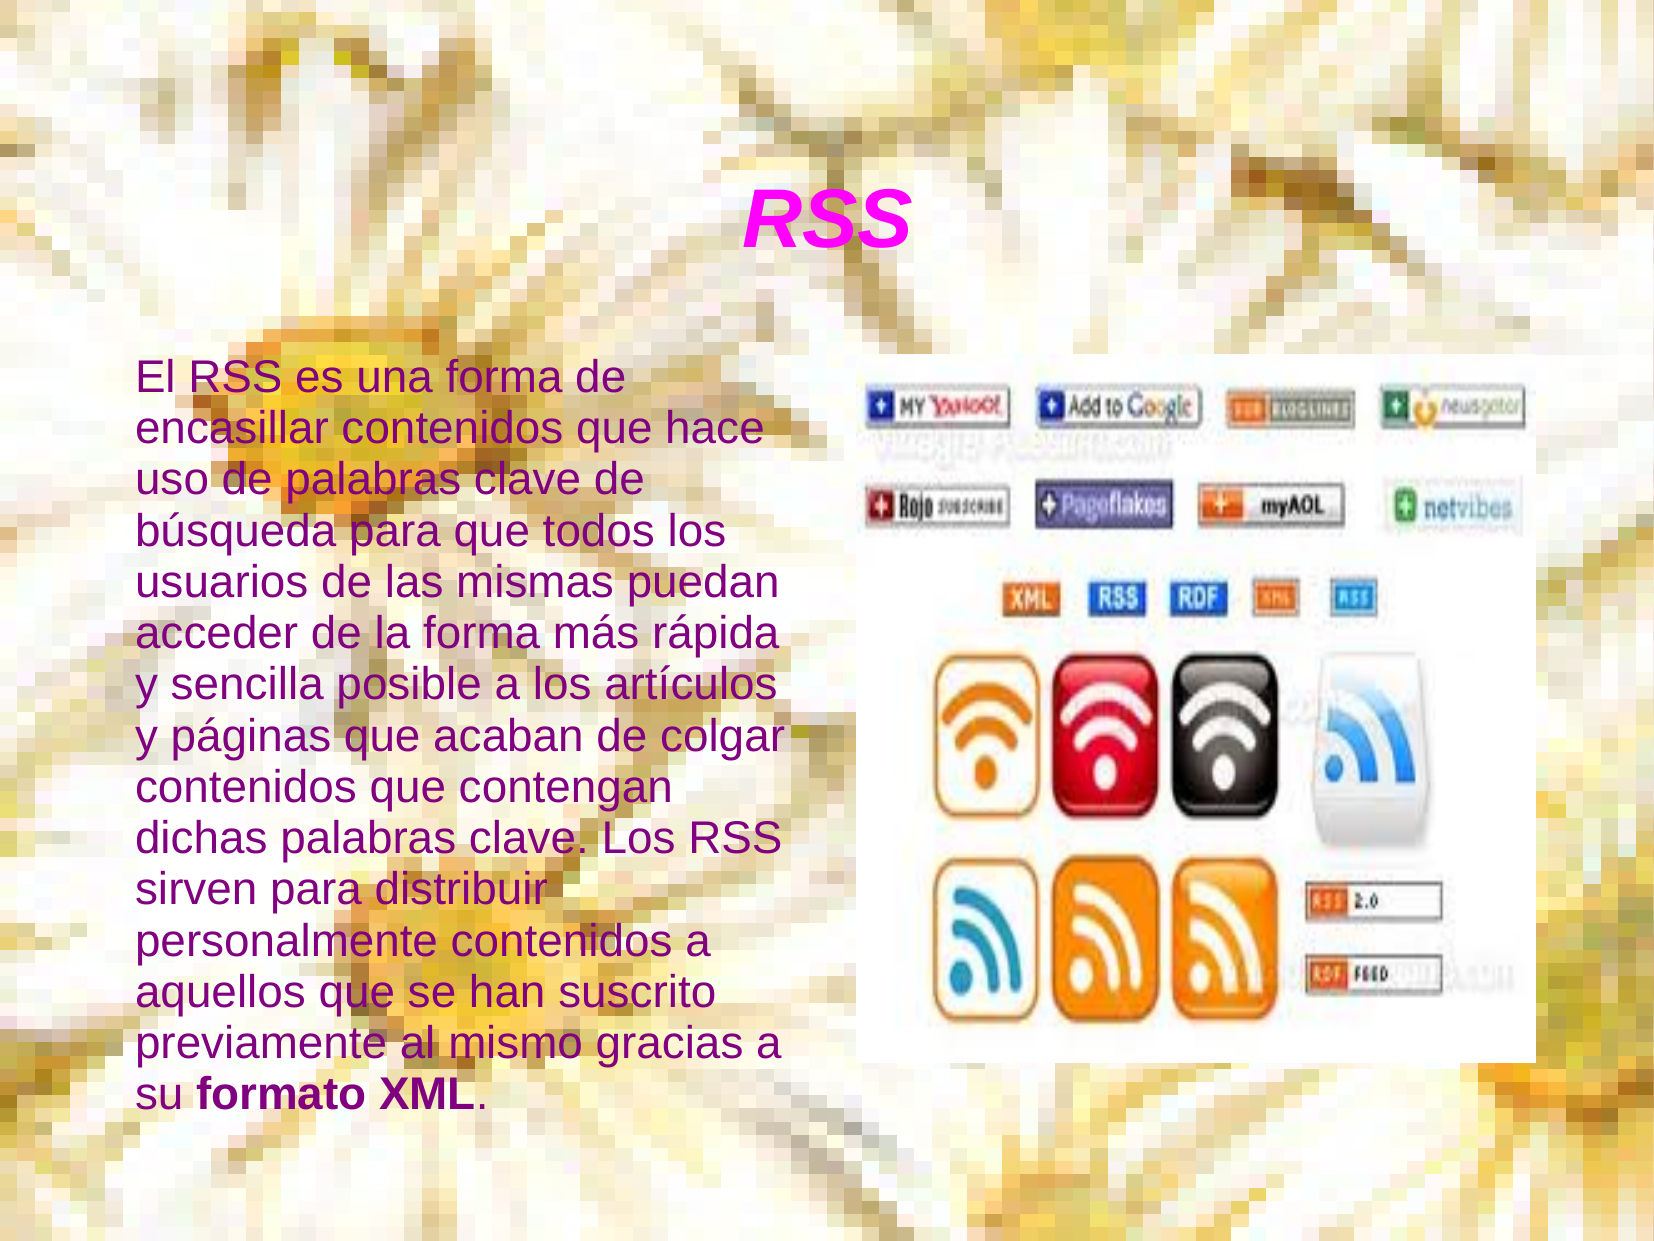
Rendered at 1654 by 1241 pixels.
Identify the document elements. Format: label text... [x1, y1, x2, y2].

list El RSS es una forma de encasillar contenidos que hace uso de palabras clave de búsqueda para que todos los usuarios de las mismas puedan acceder de la forma más rápida y sencilla posible a los artículos y páginas que acaban de colgar contenidos que contengan dichas palabras clave. Los RSS sirven para distribuir personalmente contenidos a aquellos que se han suscrito previamente al mismo gracias a su formato XML. [134, 350, 809, 1118]
picture [0, 0, 1654, 1241]
title RSS [121, 114, 1534, 322]
